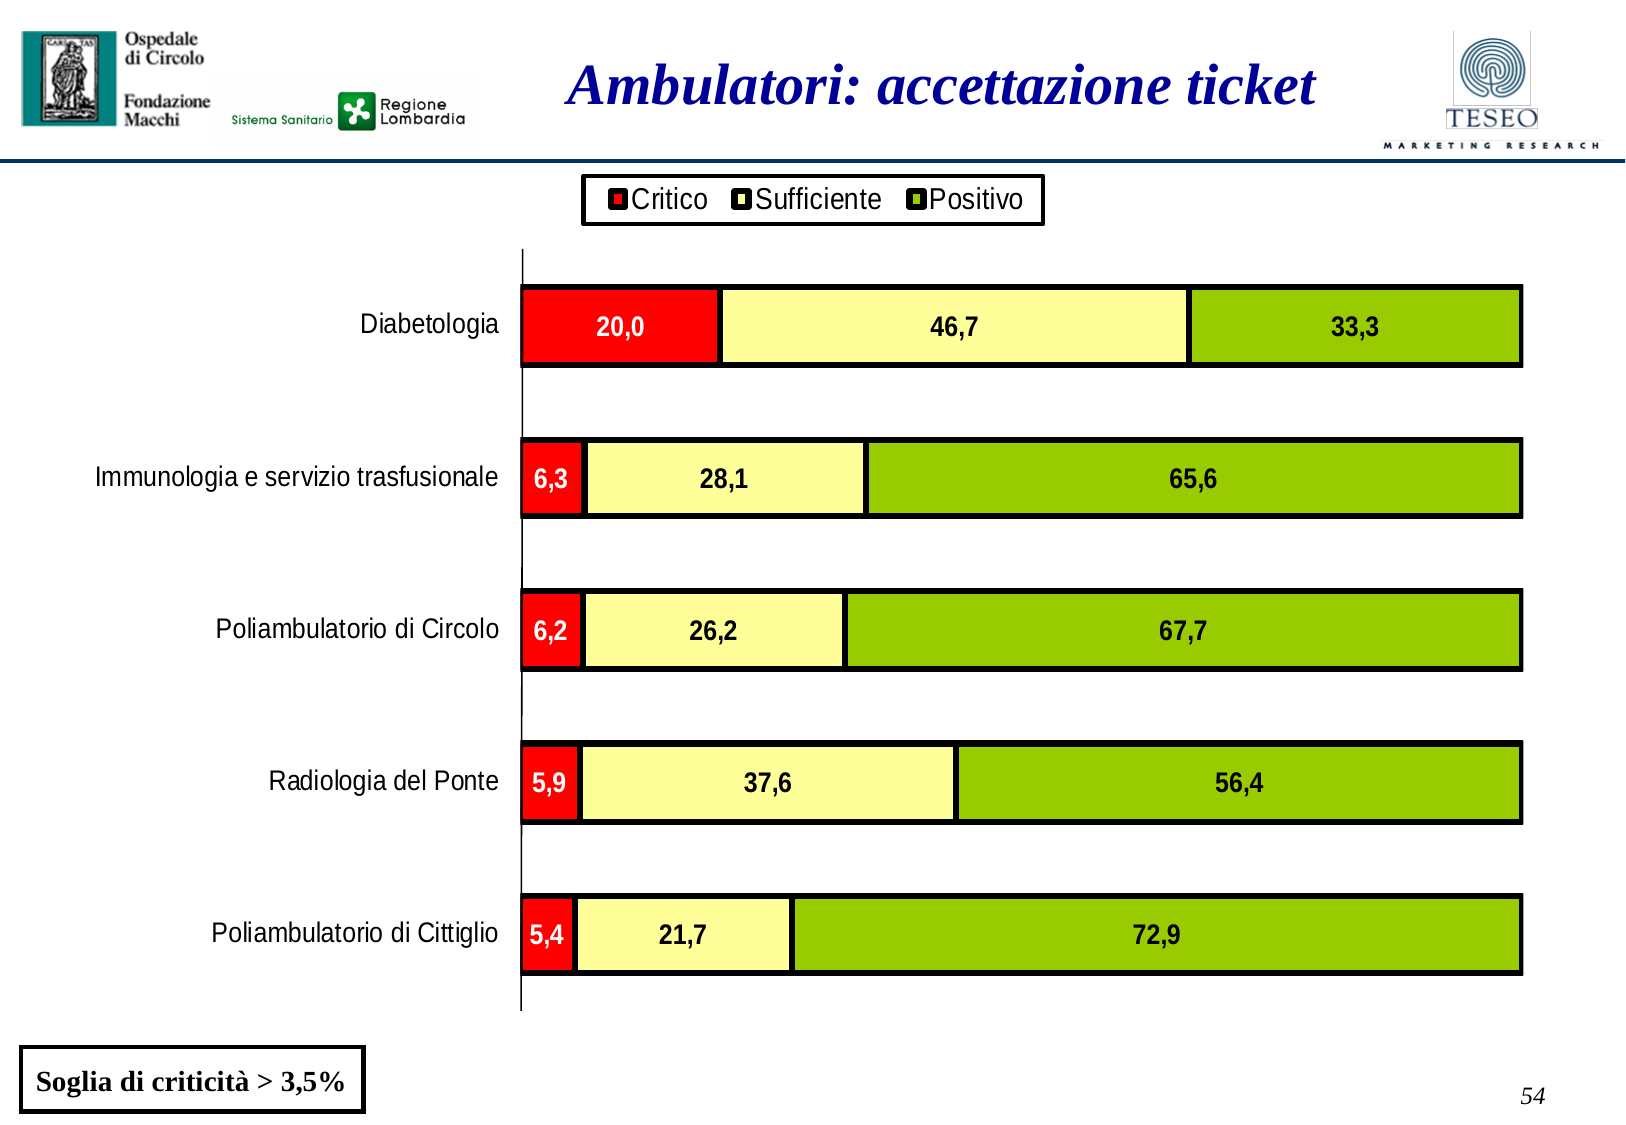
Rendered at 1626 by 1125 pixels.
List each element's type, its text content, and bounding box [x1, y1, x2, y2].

picture [81, 160, 1544, 1035]
text_box Ambulatori: accettazione ticket [398, 18, 1486, 144]
text_box Soglia di criticità > 3,5% [21, 1046, 364, 1112]
picture [21, 31, 483, 149]
picture [1381, 31, 1604, 149]
